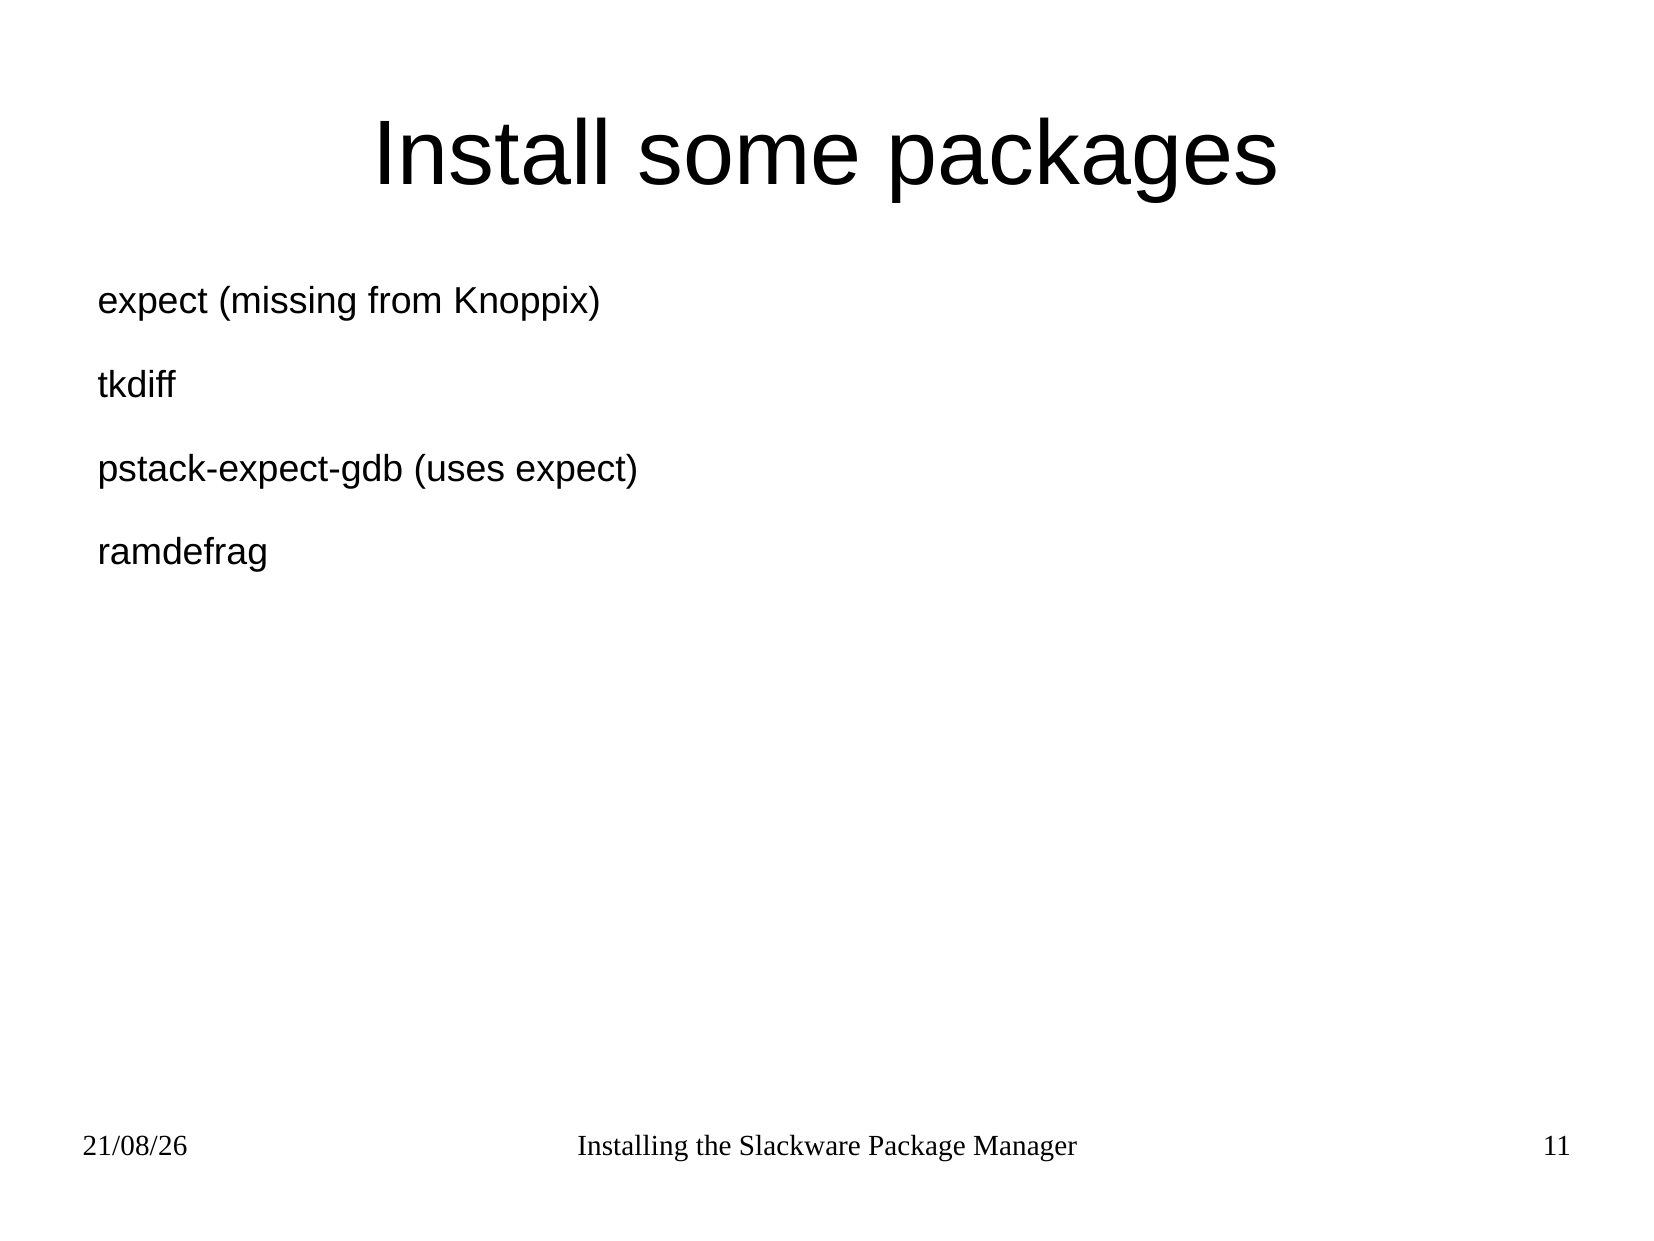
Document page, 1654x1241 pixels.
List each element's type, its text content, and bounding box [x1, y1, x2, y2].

title Install some packages [82, 49, 1571, 257]
text_box expect (missing from Knoppix) tkdiff pstack-expect-gdb (uses expect) ramdefrag [82, 271, 1548, 578]
